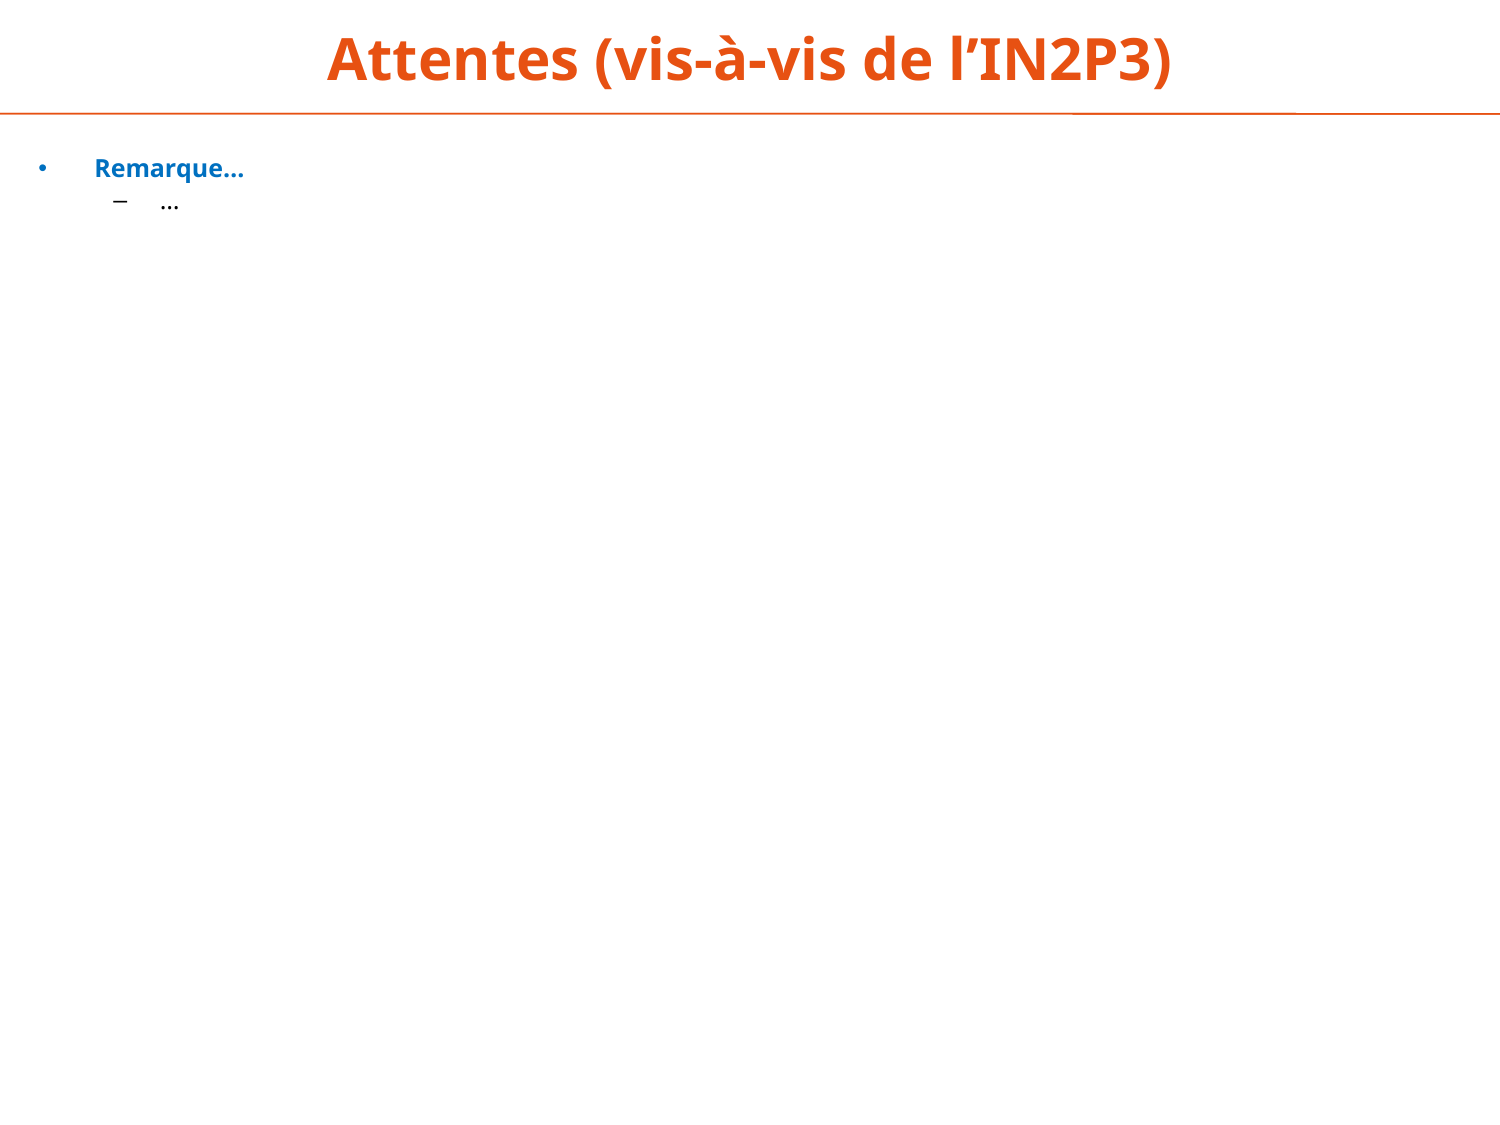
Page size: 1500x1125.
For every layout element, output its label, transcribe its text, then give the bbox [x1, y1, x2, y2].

text_box Attentes (vis-à-vis de l’IN2P3) [0, 0, 1500, 113]
